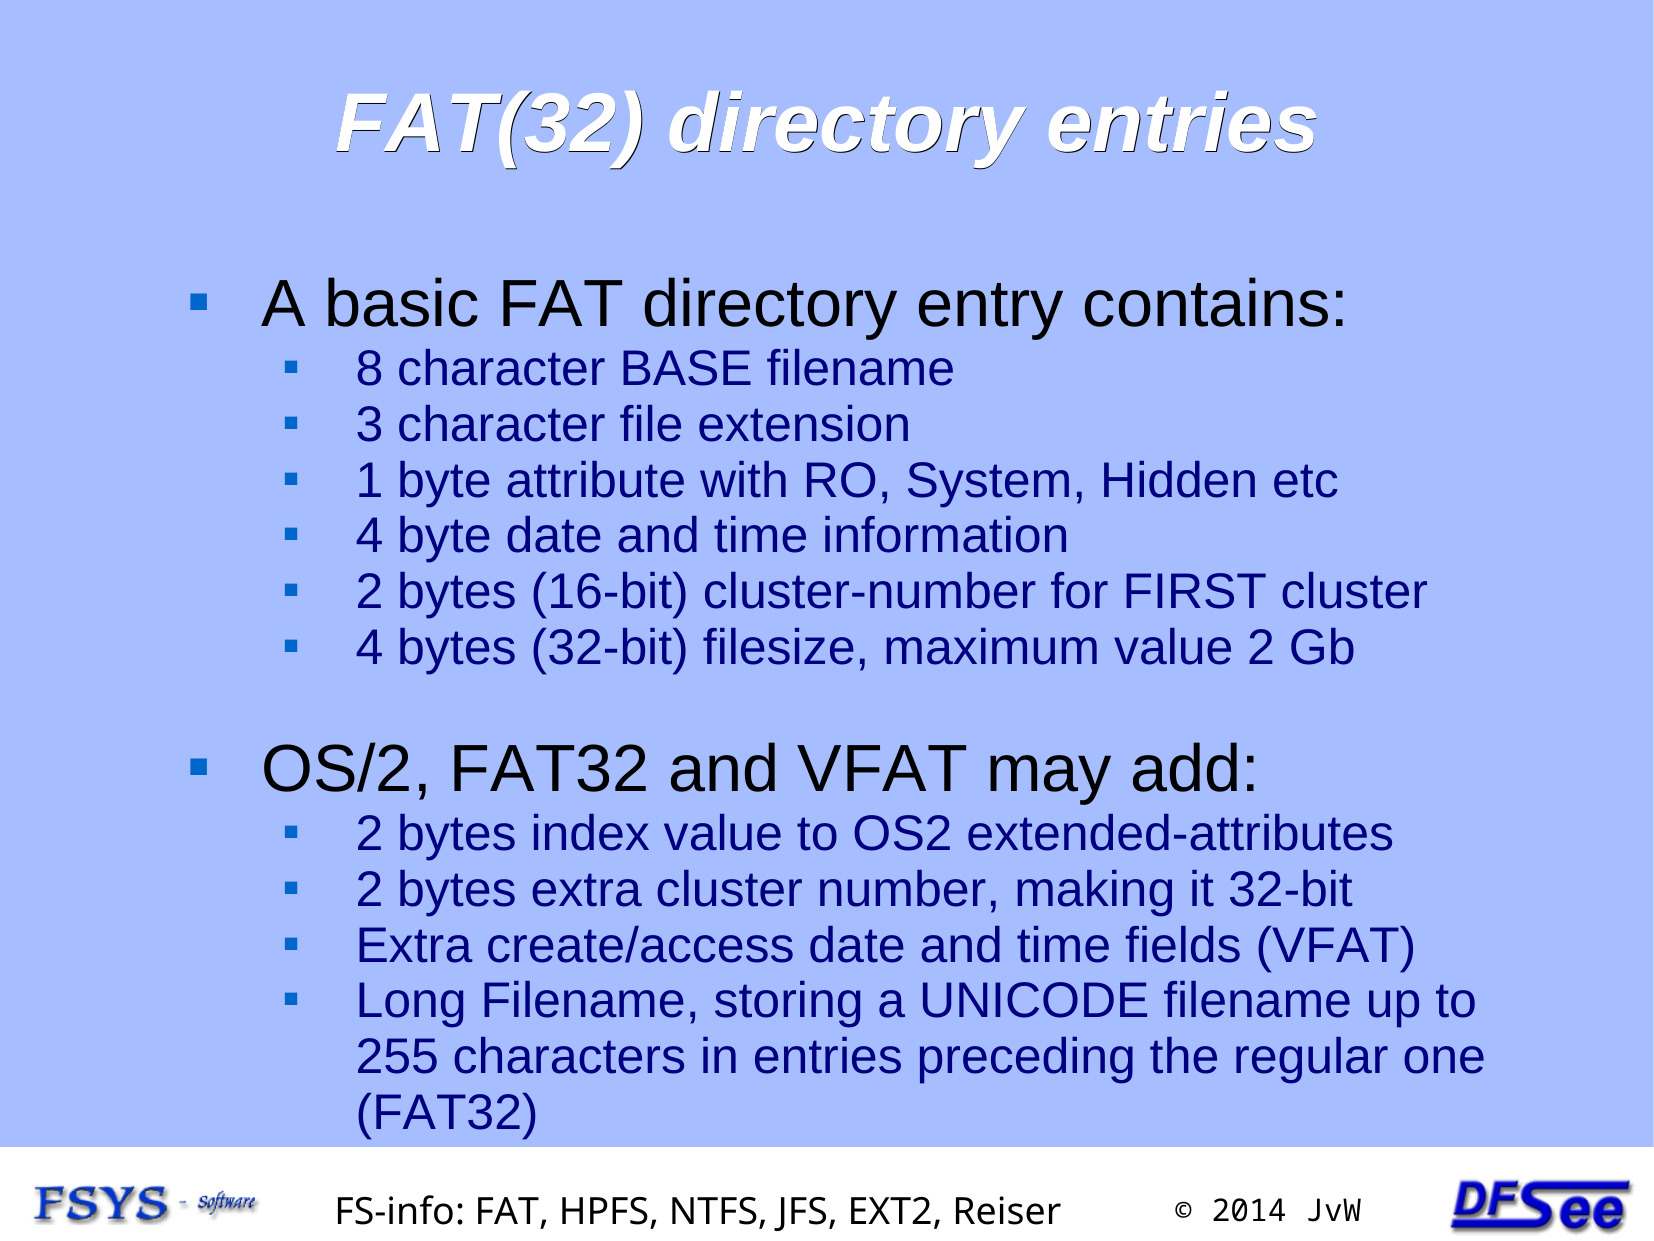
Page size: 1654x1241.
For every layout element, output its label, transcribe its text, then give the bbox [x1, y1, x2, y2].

picture [29, 1181, 265, 1225]
title FAT(32) directory entries [121, 19, 1534, 227]
picture [1446, 1177, 1635, 1241]
list A basic FAT directory entry contains: 8 character BASE filename 3 character file extension 1 byte attribute with RO, System, Hidden etc 4 byte date and time information 2 bytes (16-bit) cluster-number for FIRST cluster 4 bytes (32-bit) filesize, maximum value 2 Gb OS/2, FAT32 and VFAT may add: 2 bytes index value to OS2 extended-attributes 2 bytes extra cluster number, making it 32-bit Extra create/access date and time fields (VFAT) Long Filename, storing a UNICODE filename up to 255 characters in entries preceding the regular one (FAT32) [178, 265, 1570, 1147]
